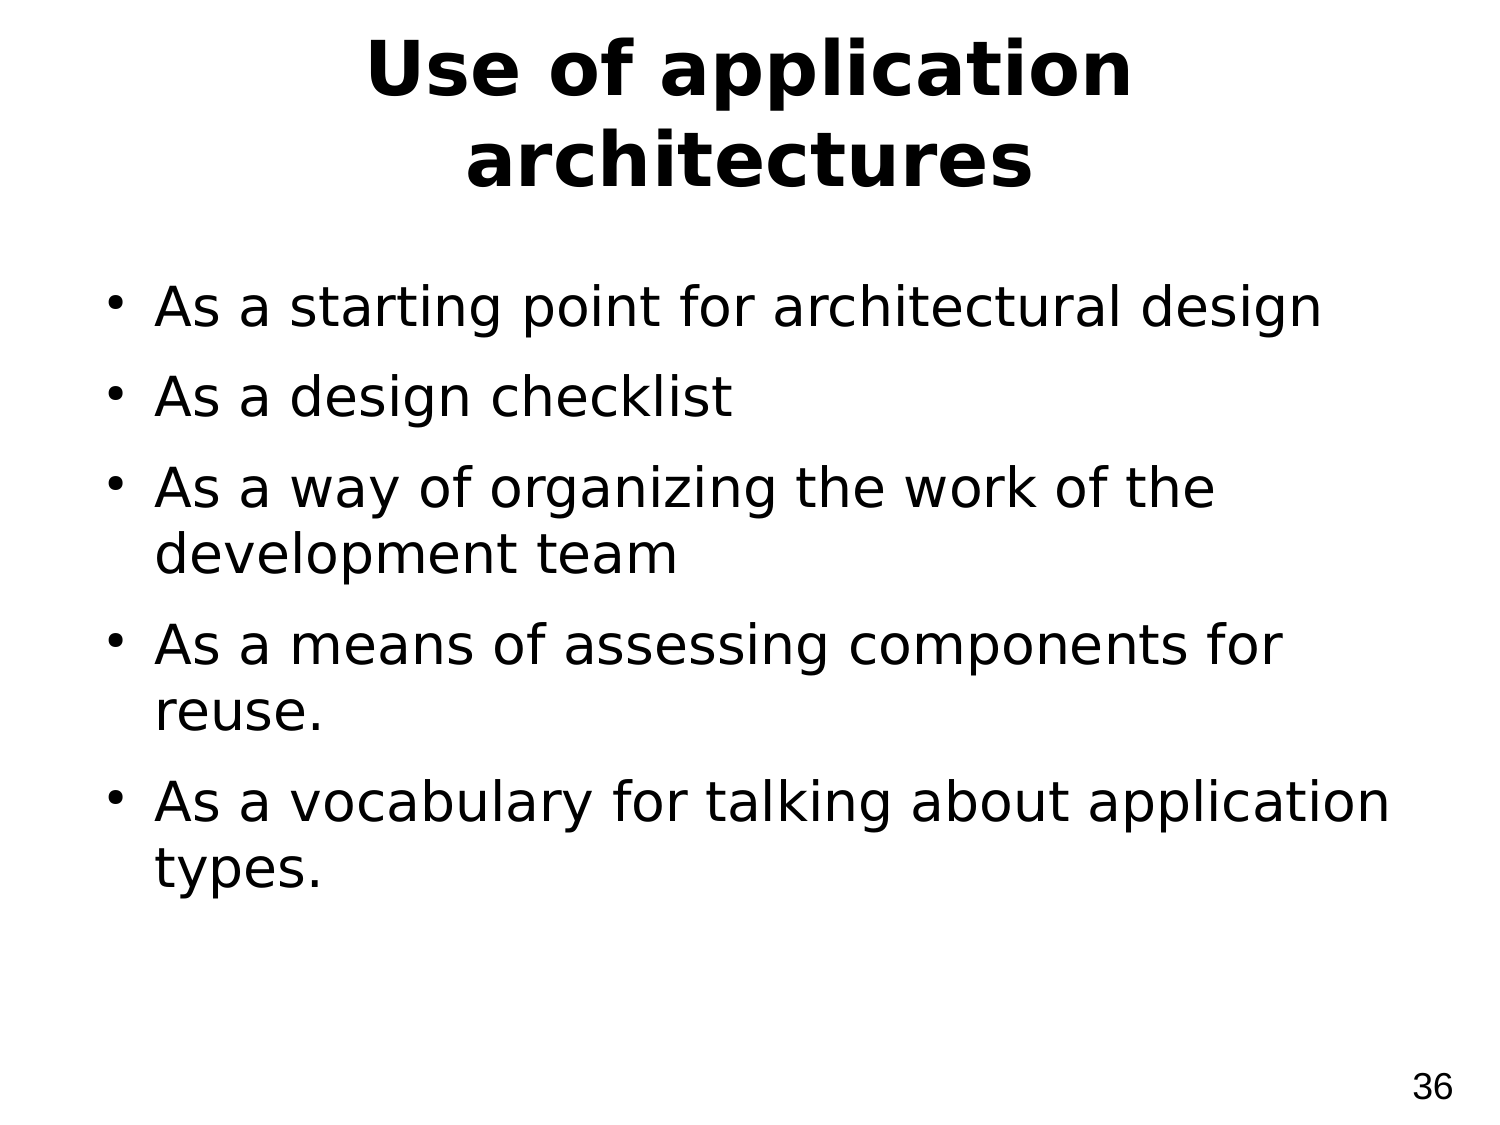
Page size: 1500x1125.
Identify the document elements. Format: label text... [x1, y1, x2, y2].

list As a starting point for architectural design As a design checklist As a way of organizing the work of the development team As a means of assessing components for reuse. As a vocabulary for talking about application types. [75, 263, 1425, 916]
title Use of application architectures [75, 44, 1425, 177]
